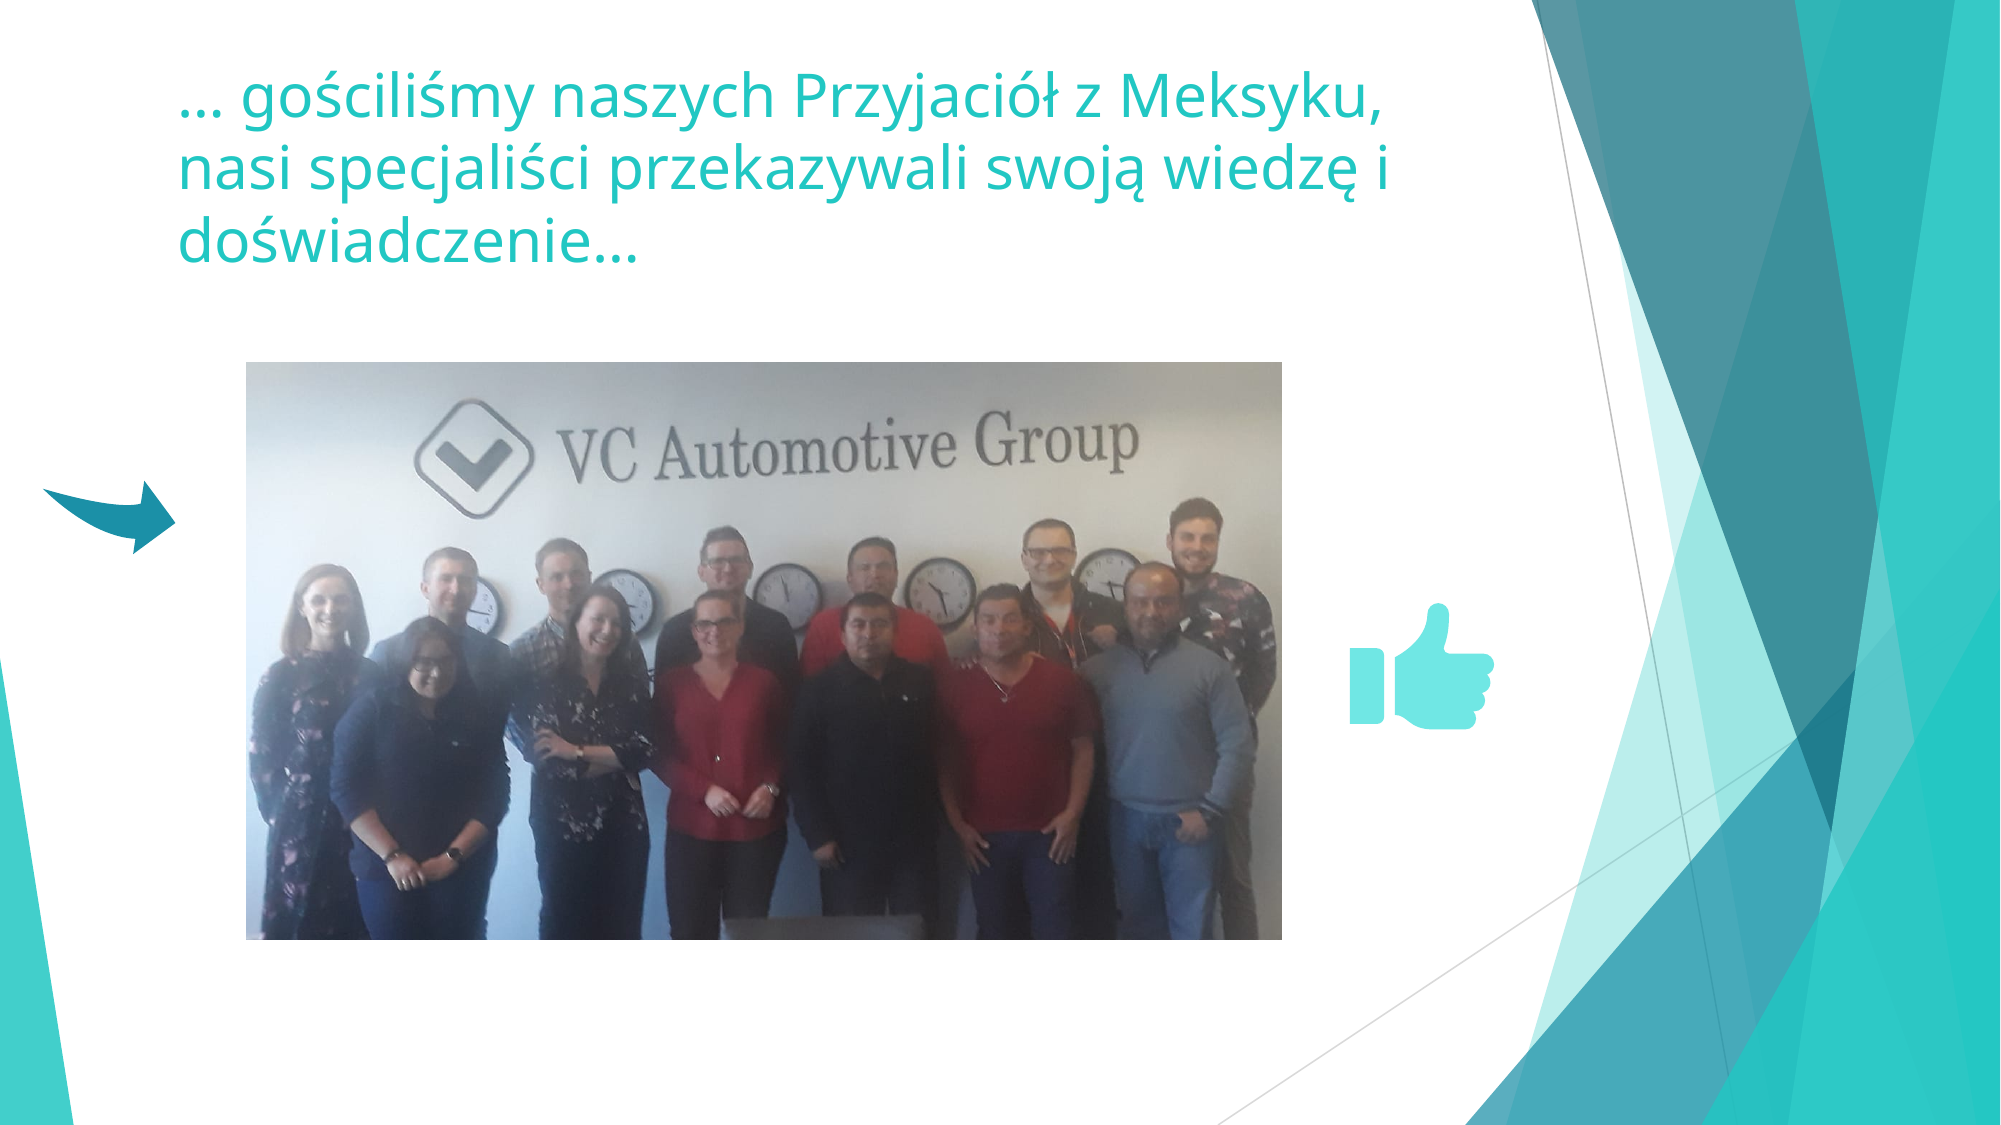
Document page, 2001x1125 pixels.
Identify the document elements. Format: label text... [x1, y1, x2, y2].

picture [1334, 578, 1510, 754]
title … gościliśmy naszych Przyjaciół z Meksyku, nasi specjaliści przekazywali swoją wiedzę i doświadczenie… [162, 49, 1442, 300]
picture [22, 427, 194, 599]
picture [246, 362, 1282, 940]
